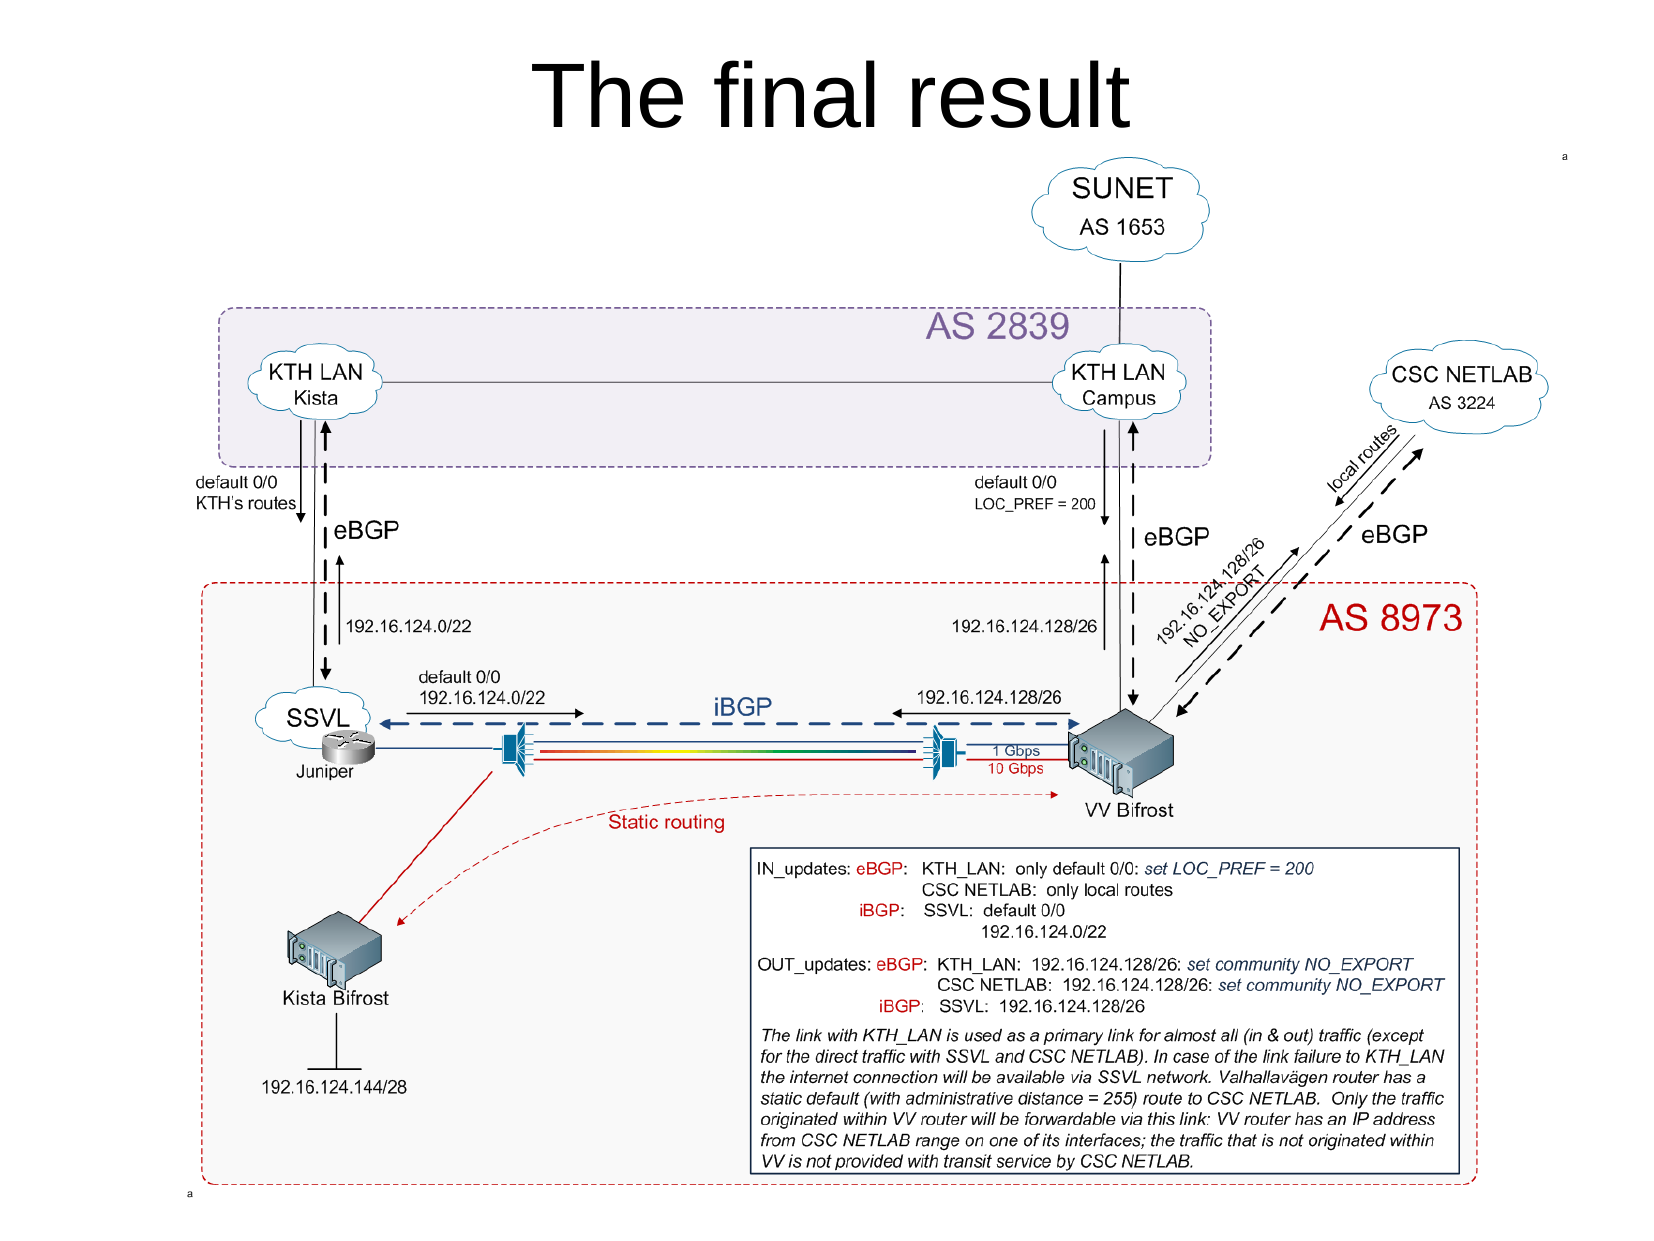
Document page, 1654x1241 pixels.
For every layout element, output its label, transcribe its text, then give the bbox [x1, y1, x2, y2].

title The final result [86, 0, 1576, 193]
picture [187, 149, 1568, 1201]
